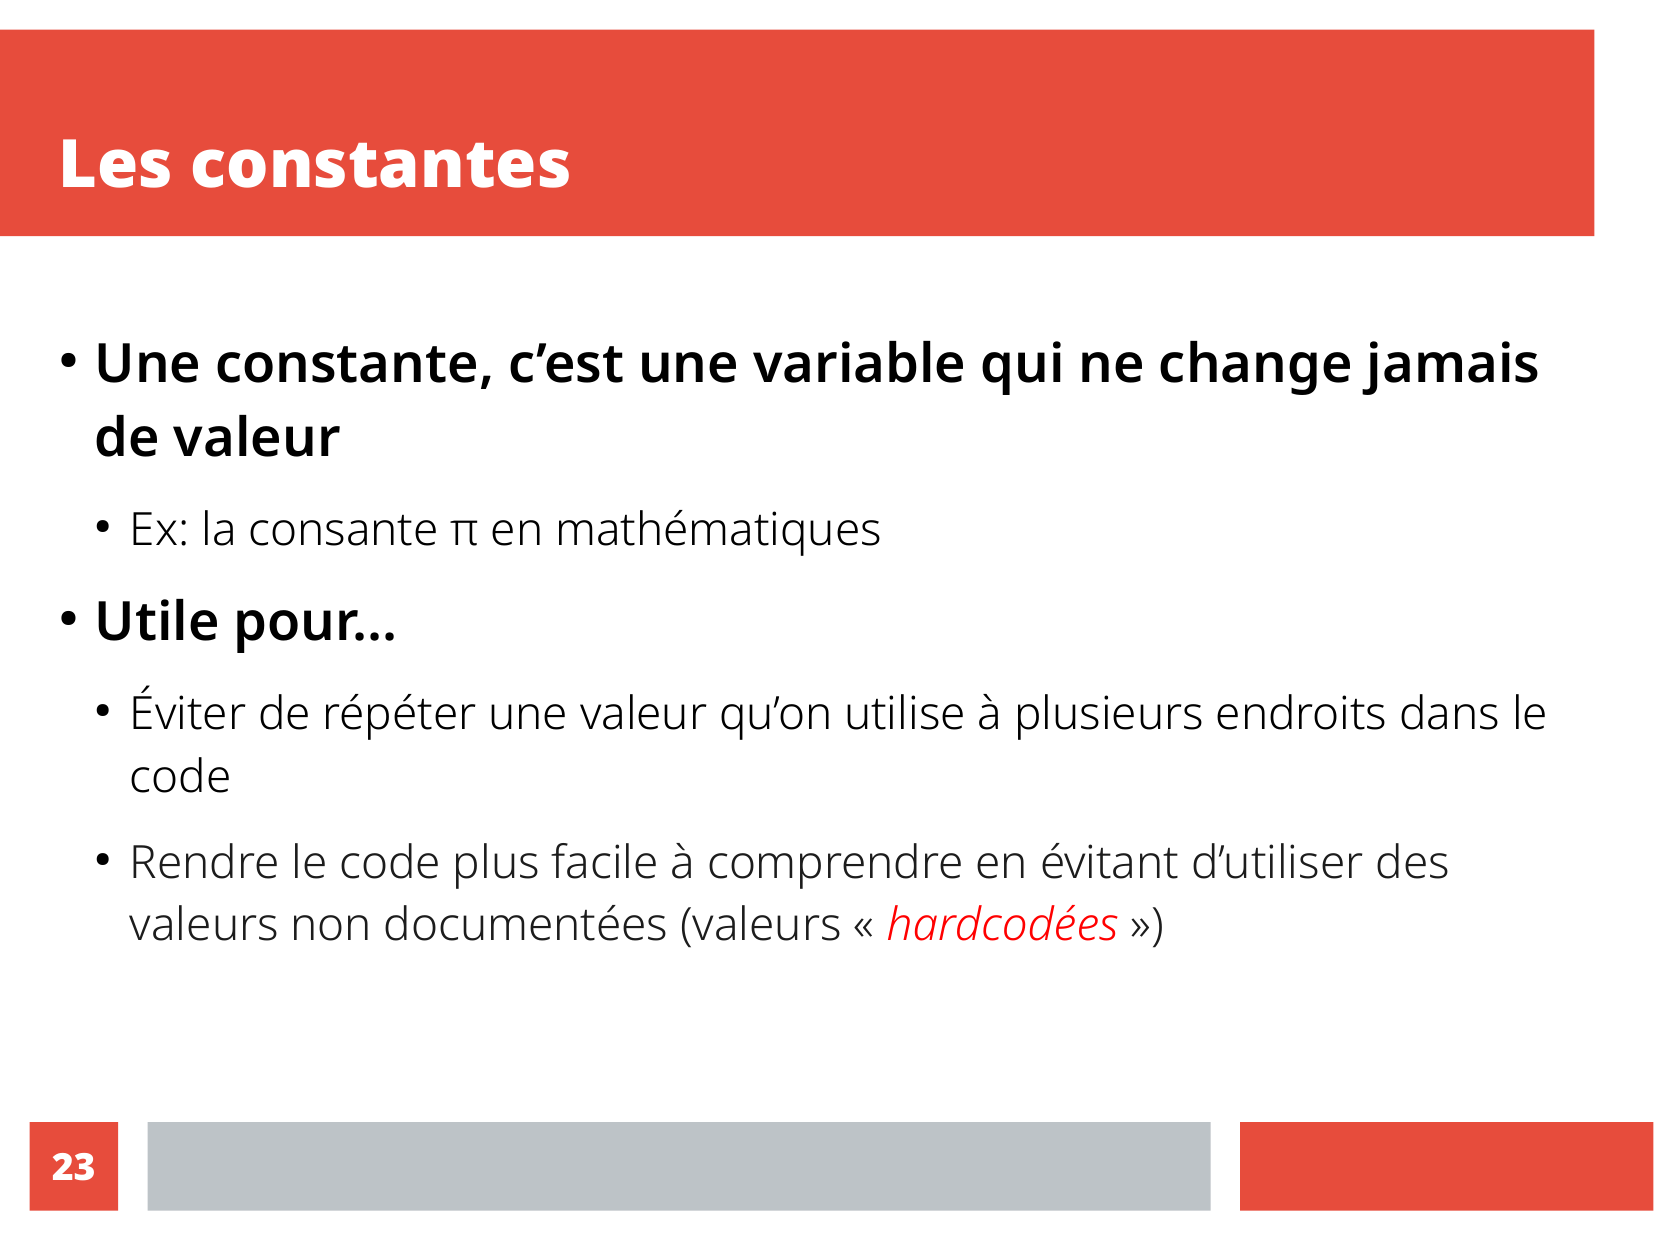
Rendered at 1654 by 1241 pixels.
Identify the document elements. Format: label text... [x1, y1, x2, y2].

list Une constante, c’est une variable qui ne change jamais de valeur Ex: la consante π en mathématiques Utile pour... Éviter de répéter une valeur qu’on utilise à plusieurs endroits dans le code Rendre le code plus facile à comprendre en évitant d’utiliser des valeurs non documentées (valeurs « hardcodées ») [59, 324, 1565, 1093]
title Les constantes [59, 59, 1595, 207]
